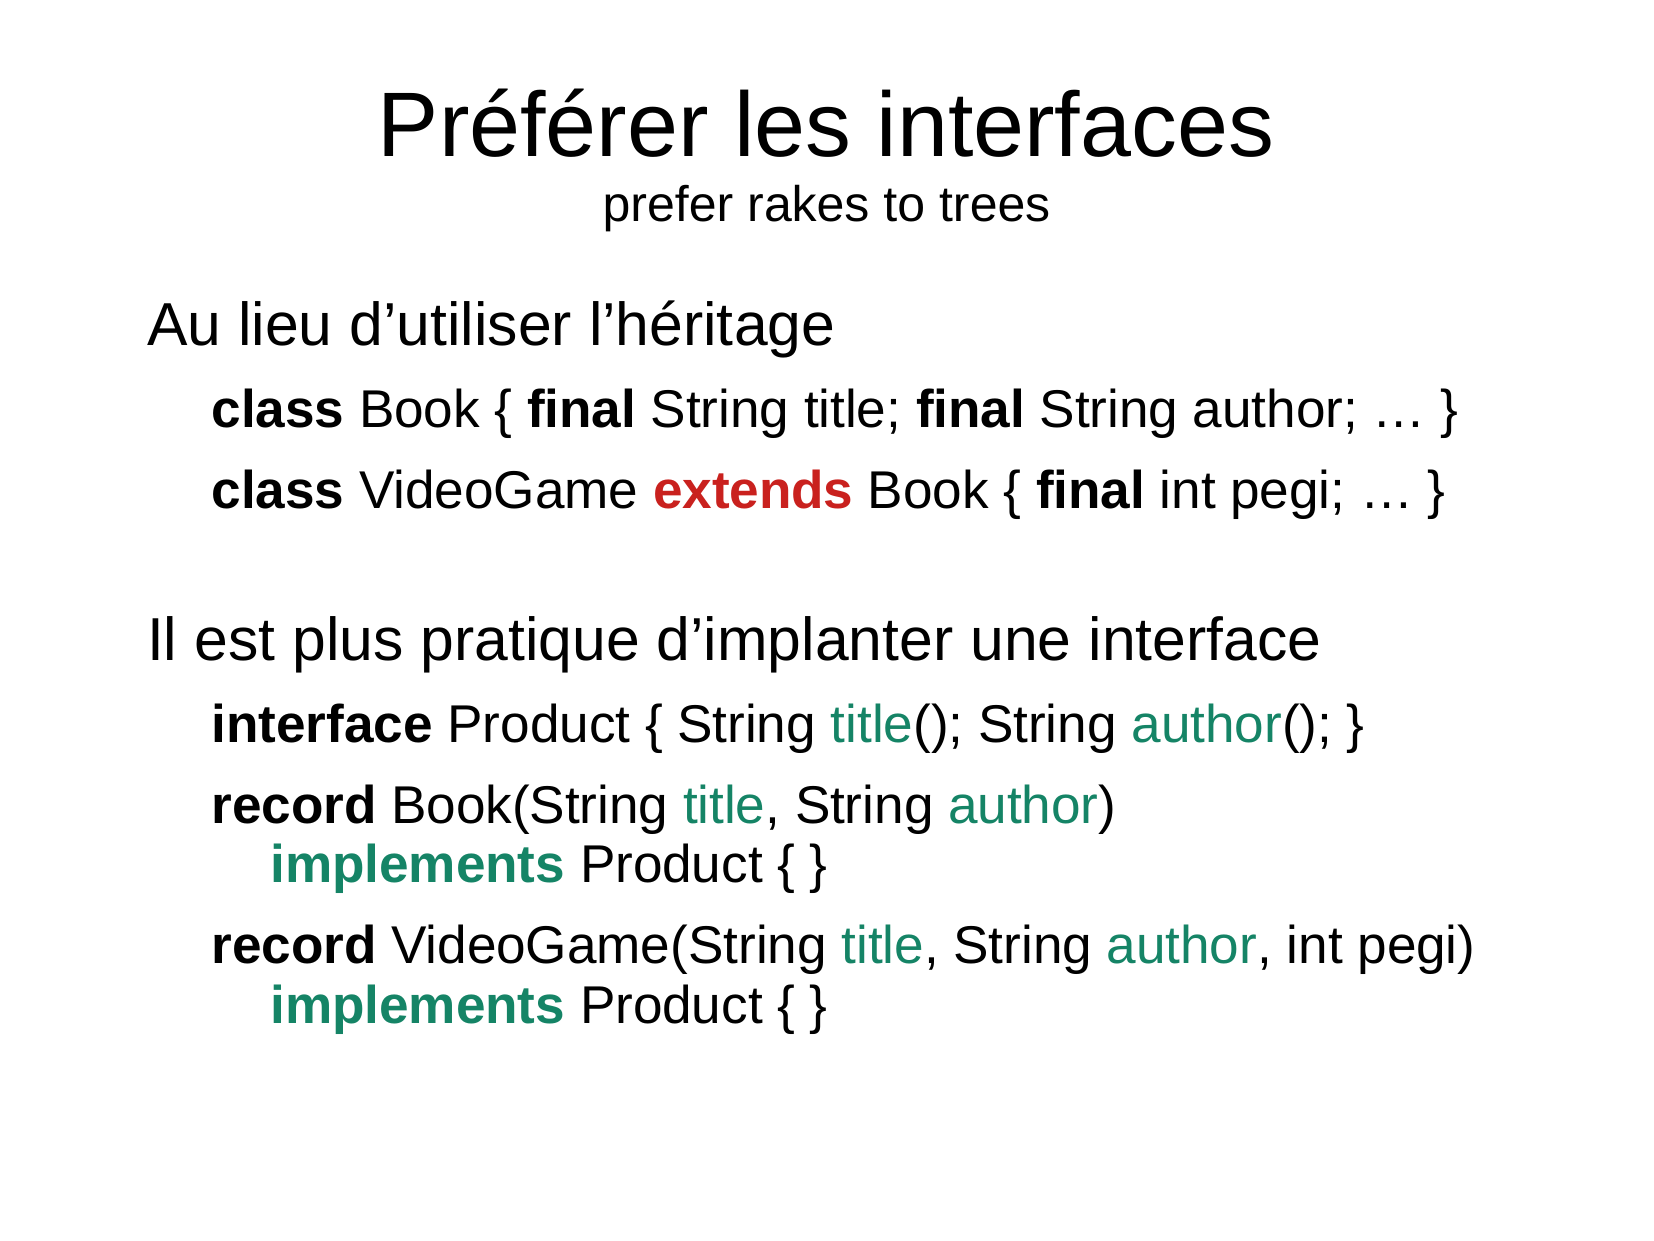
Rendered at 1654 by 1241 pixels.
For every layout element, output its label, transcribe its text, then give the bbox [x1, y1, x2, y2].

list Au lieu d’utiliser l’héritage class Book { final String title; final String author; … } class VideoGame extends Book { final int pegi; … } Il est plus pratique d’implanter une interface interface Product { String title(); String author(); } record Book(String title, String author) implements Product { } record VideoGame(String title, String author, int pegi) implements Product { } [82, 290, 1571, 1051]
title Préférer les interfaces prefer rakes to trees [82, 49, 1571, 257]
